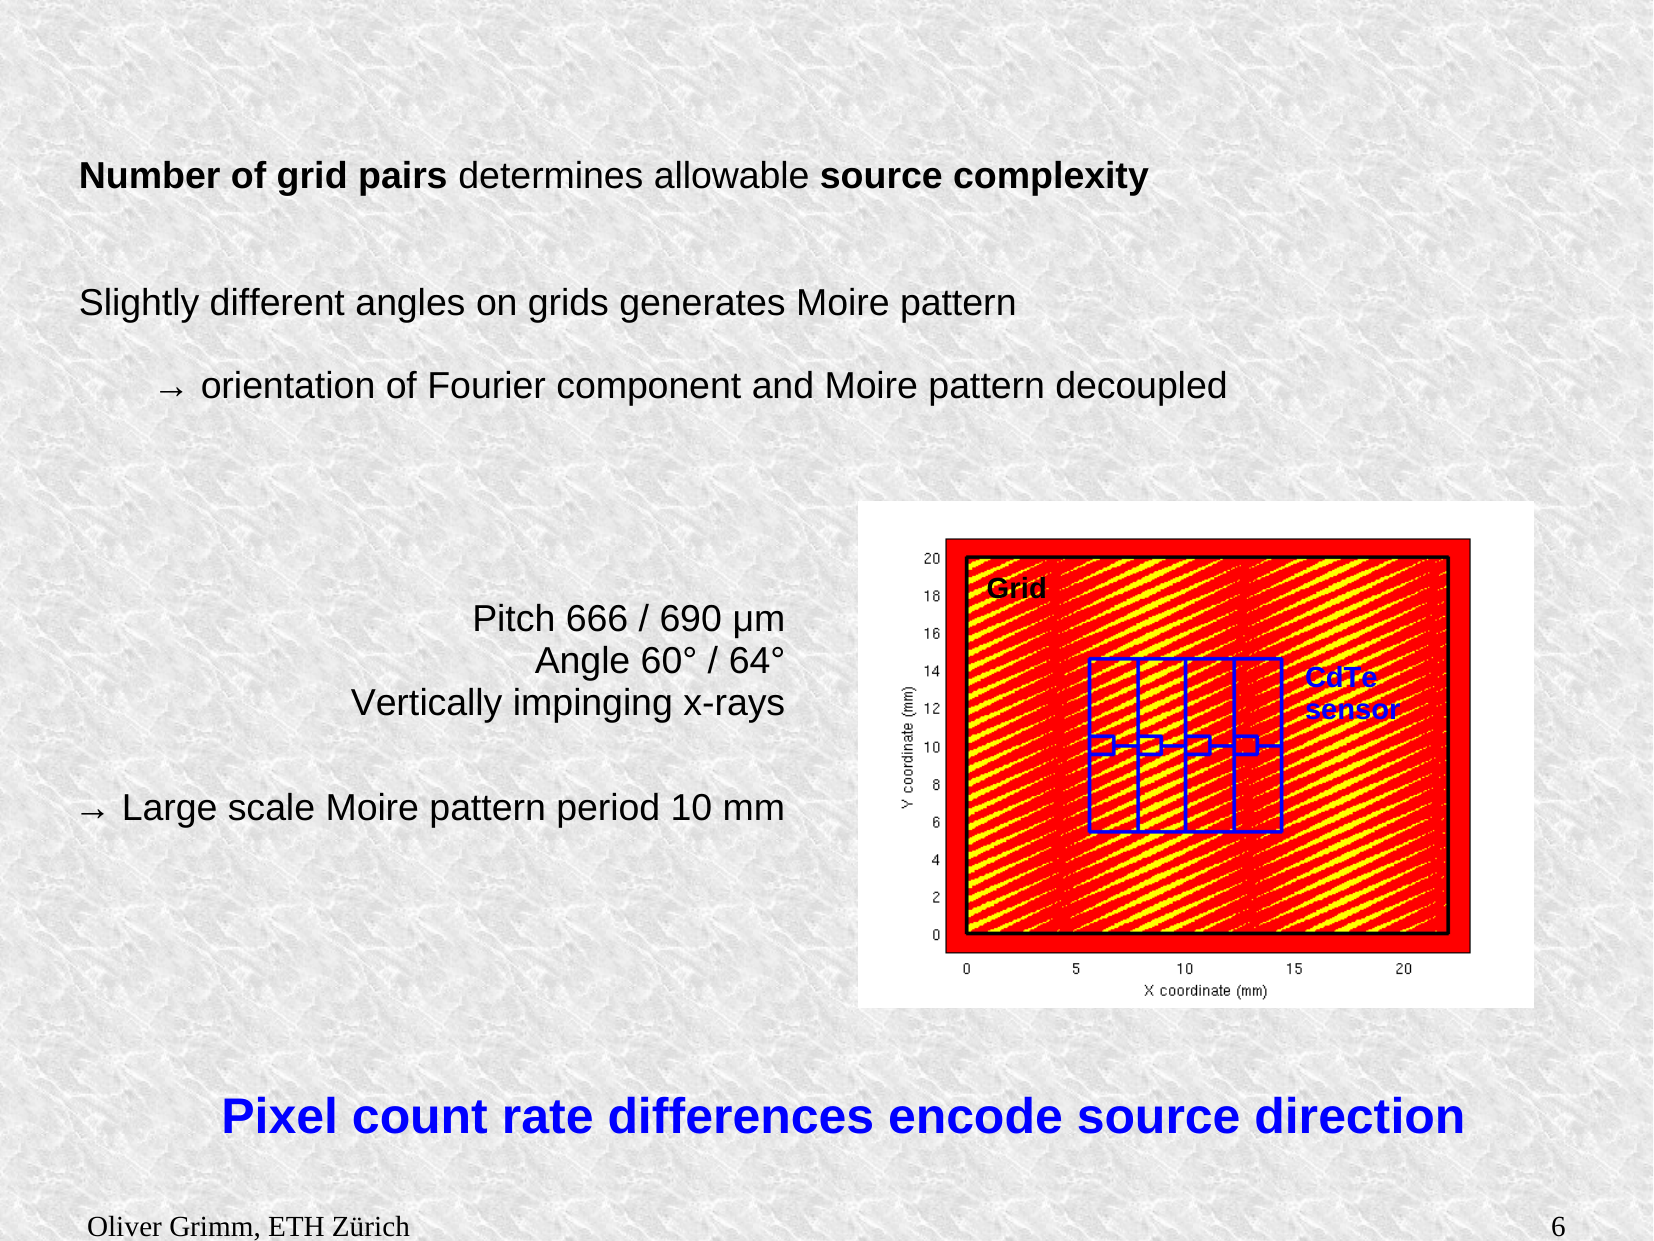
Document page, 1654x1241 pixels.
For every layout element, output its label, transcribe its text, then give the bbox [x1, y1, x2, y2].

text_box Grid [971, 564, 1062, 613]
picture [0, 0, 1654, 1241]
text_box Pixel count rate differences encode source direction [206, 1081, 1482, 1152]
text_box CdTe sensor [1290, 653, 1416, 734]
text_box Pitch 666 / 690 μm Angle 60° / 64° Vertically impinging x-rays → Large scale Moire pattern period 10 mm [59, 590, 800, 837]
text_box Number of grid pairs determines allowable source complexity Slightly different angles on grids generates Moire pattern → orientation of Fourier component and Moire pattern decoupled [64, 147, 1243, 415]
